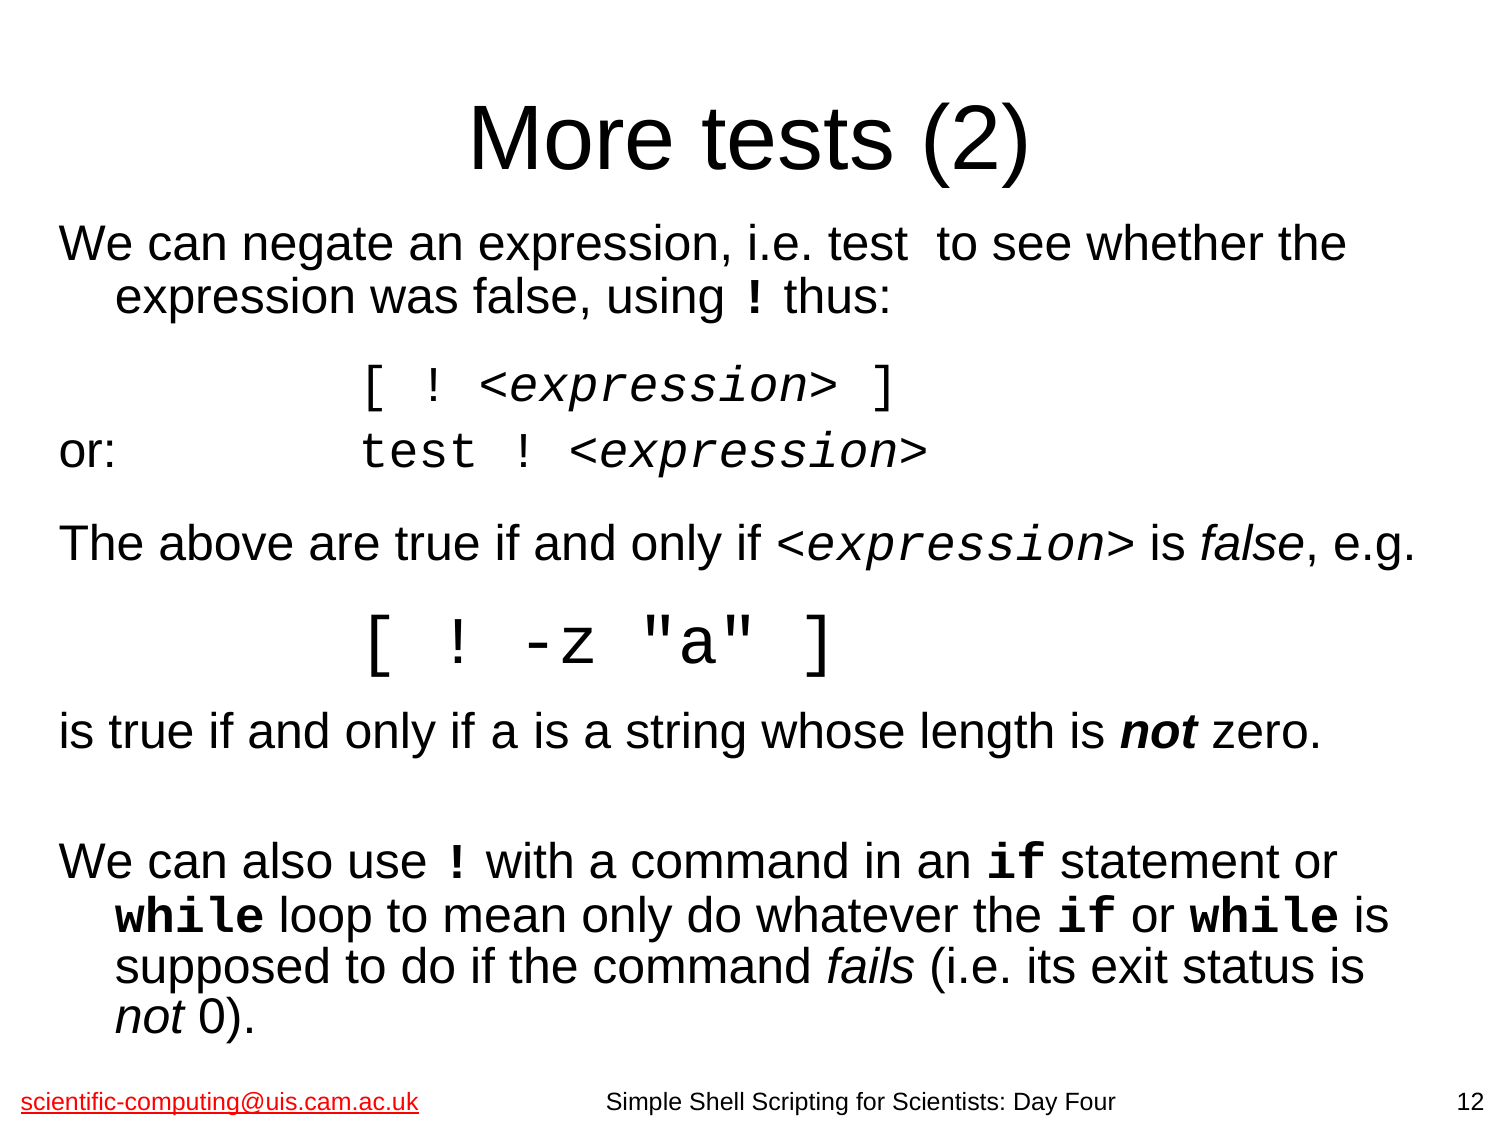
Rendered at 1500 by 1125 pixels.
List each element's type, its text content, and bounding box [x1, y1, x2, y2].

list We can negate an expression, i.e. test to see whether the expression was false, using ! thus: [ ! <expression> ] or: test ! <expression> The above are true if and only if <expression> is false, e.g. [ ! -z "a" ] is true if and only if a is a string whose length is not zero. We can also use ! with a command in an if statement or while loop to mean only do whatever the if or while is supposed to do if the command fails (i.e. its exit status is not 0). [43, 212, 1457, 1063]
title More tests (2) [112, 78, 1388, 197]
